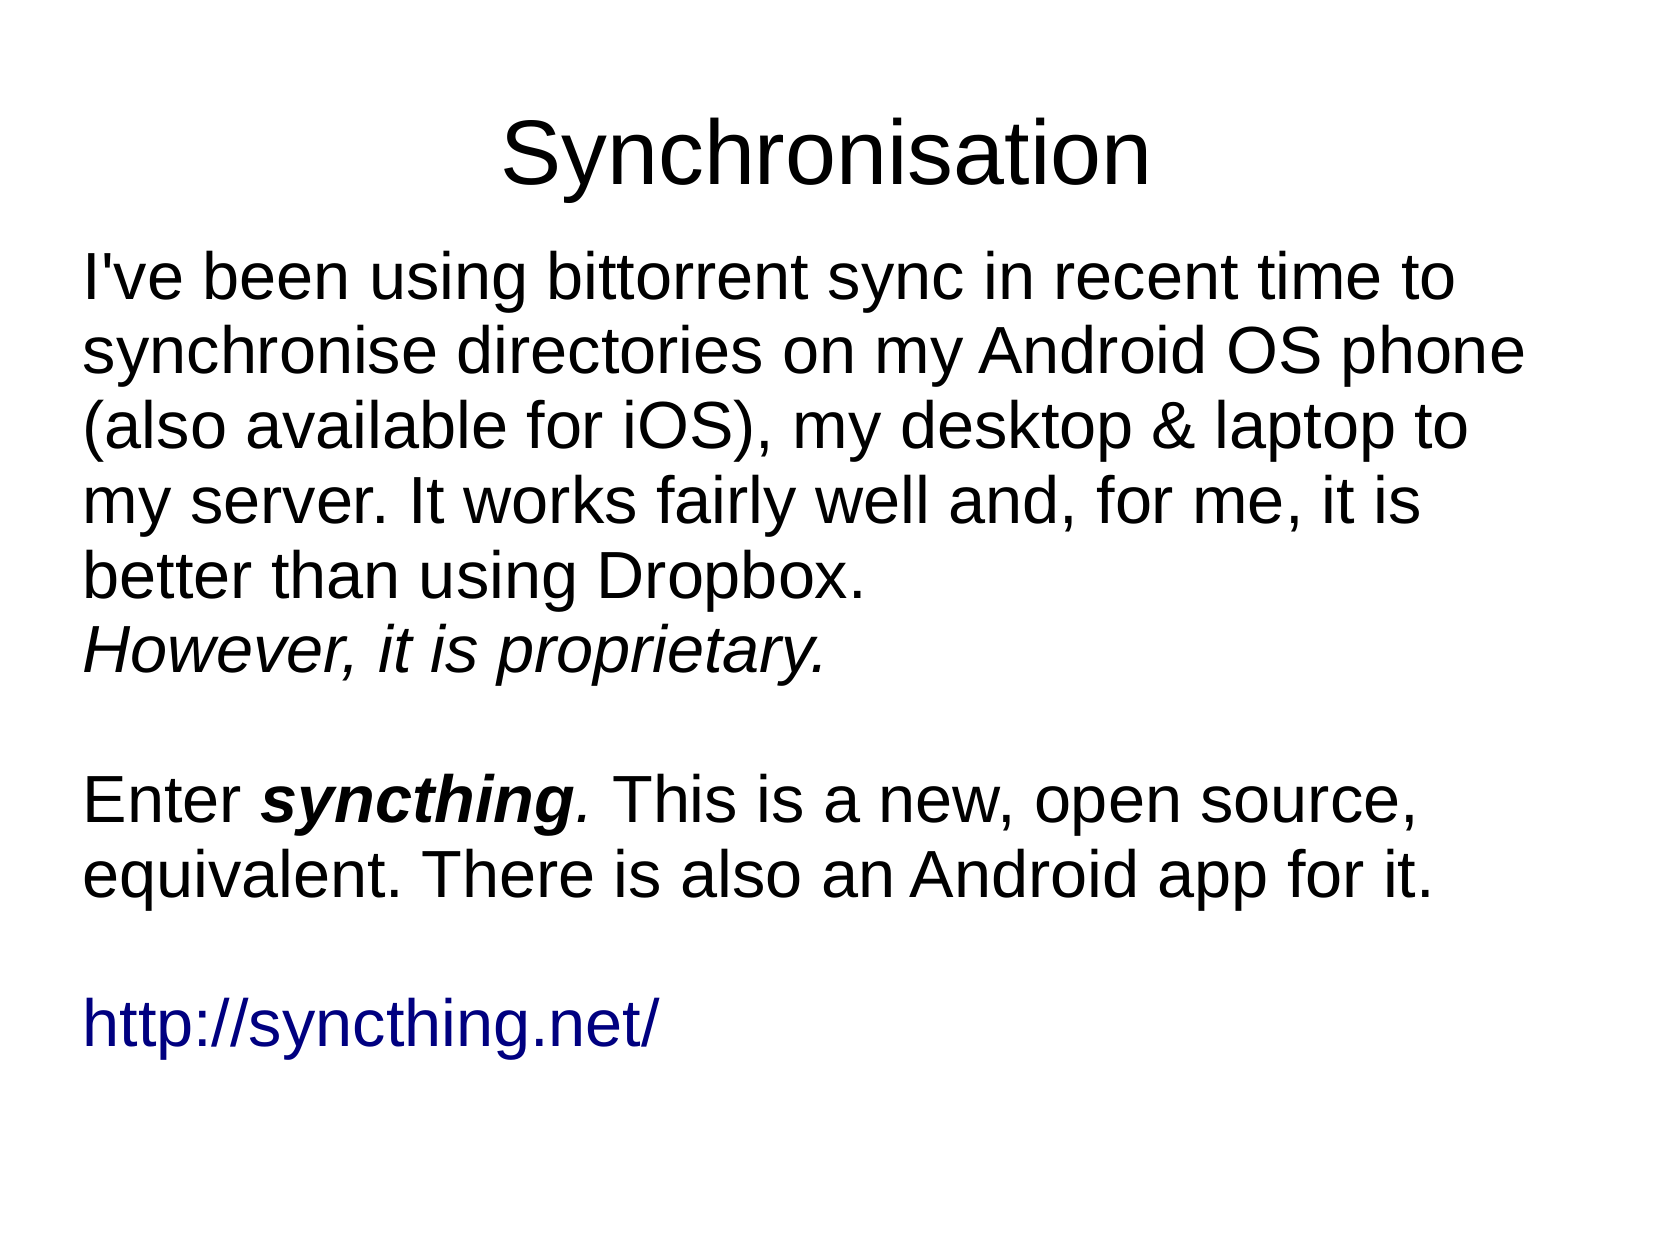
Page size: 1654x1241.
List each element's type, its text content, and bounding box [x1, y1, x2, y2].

subtitle I've been using bittorrent sync in recent time to synchronise directories on my Android OS phone (also available for iOS), my desktop & laptop to my server. It works fairly well and, for me, it is better than using Dropbox. However, it is proprietary. Enter syncthing. This is a new, open source, equivalent. There is also an Android app for it. http://syncthing.net/ [82, 238, 1571, 1062]
title Synchronisation [82, 49, 1571, 238]
